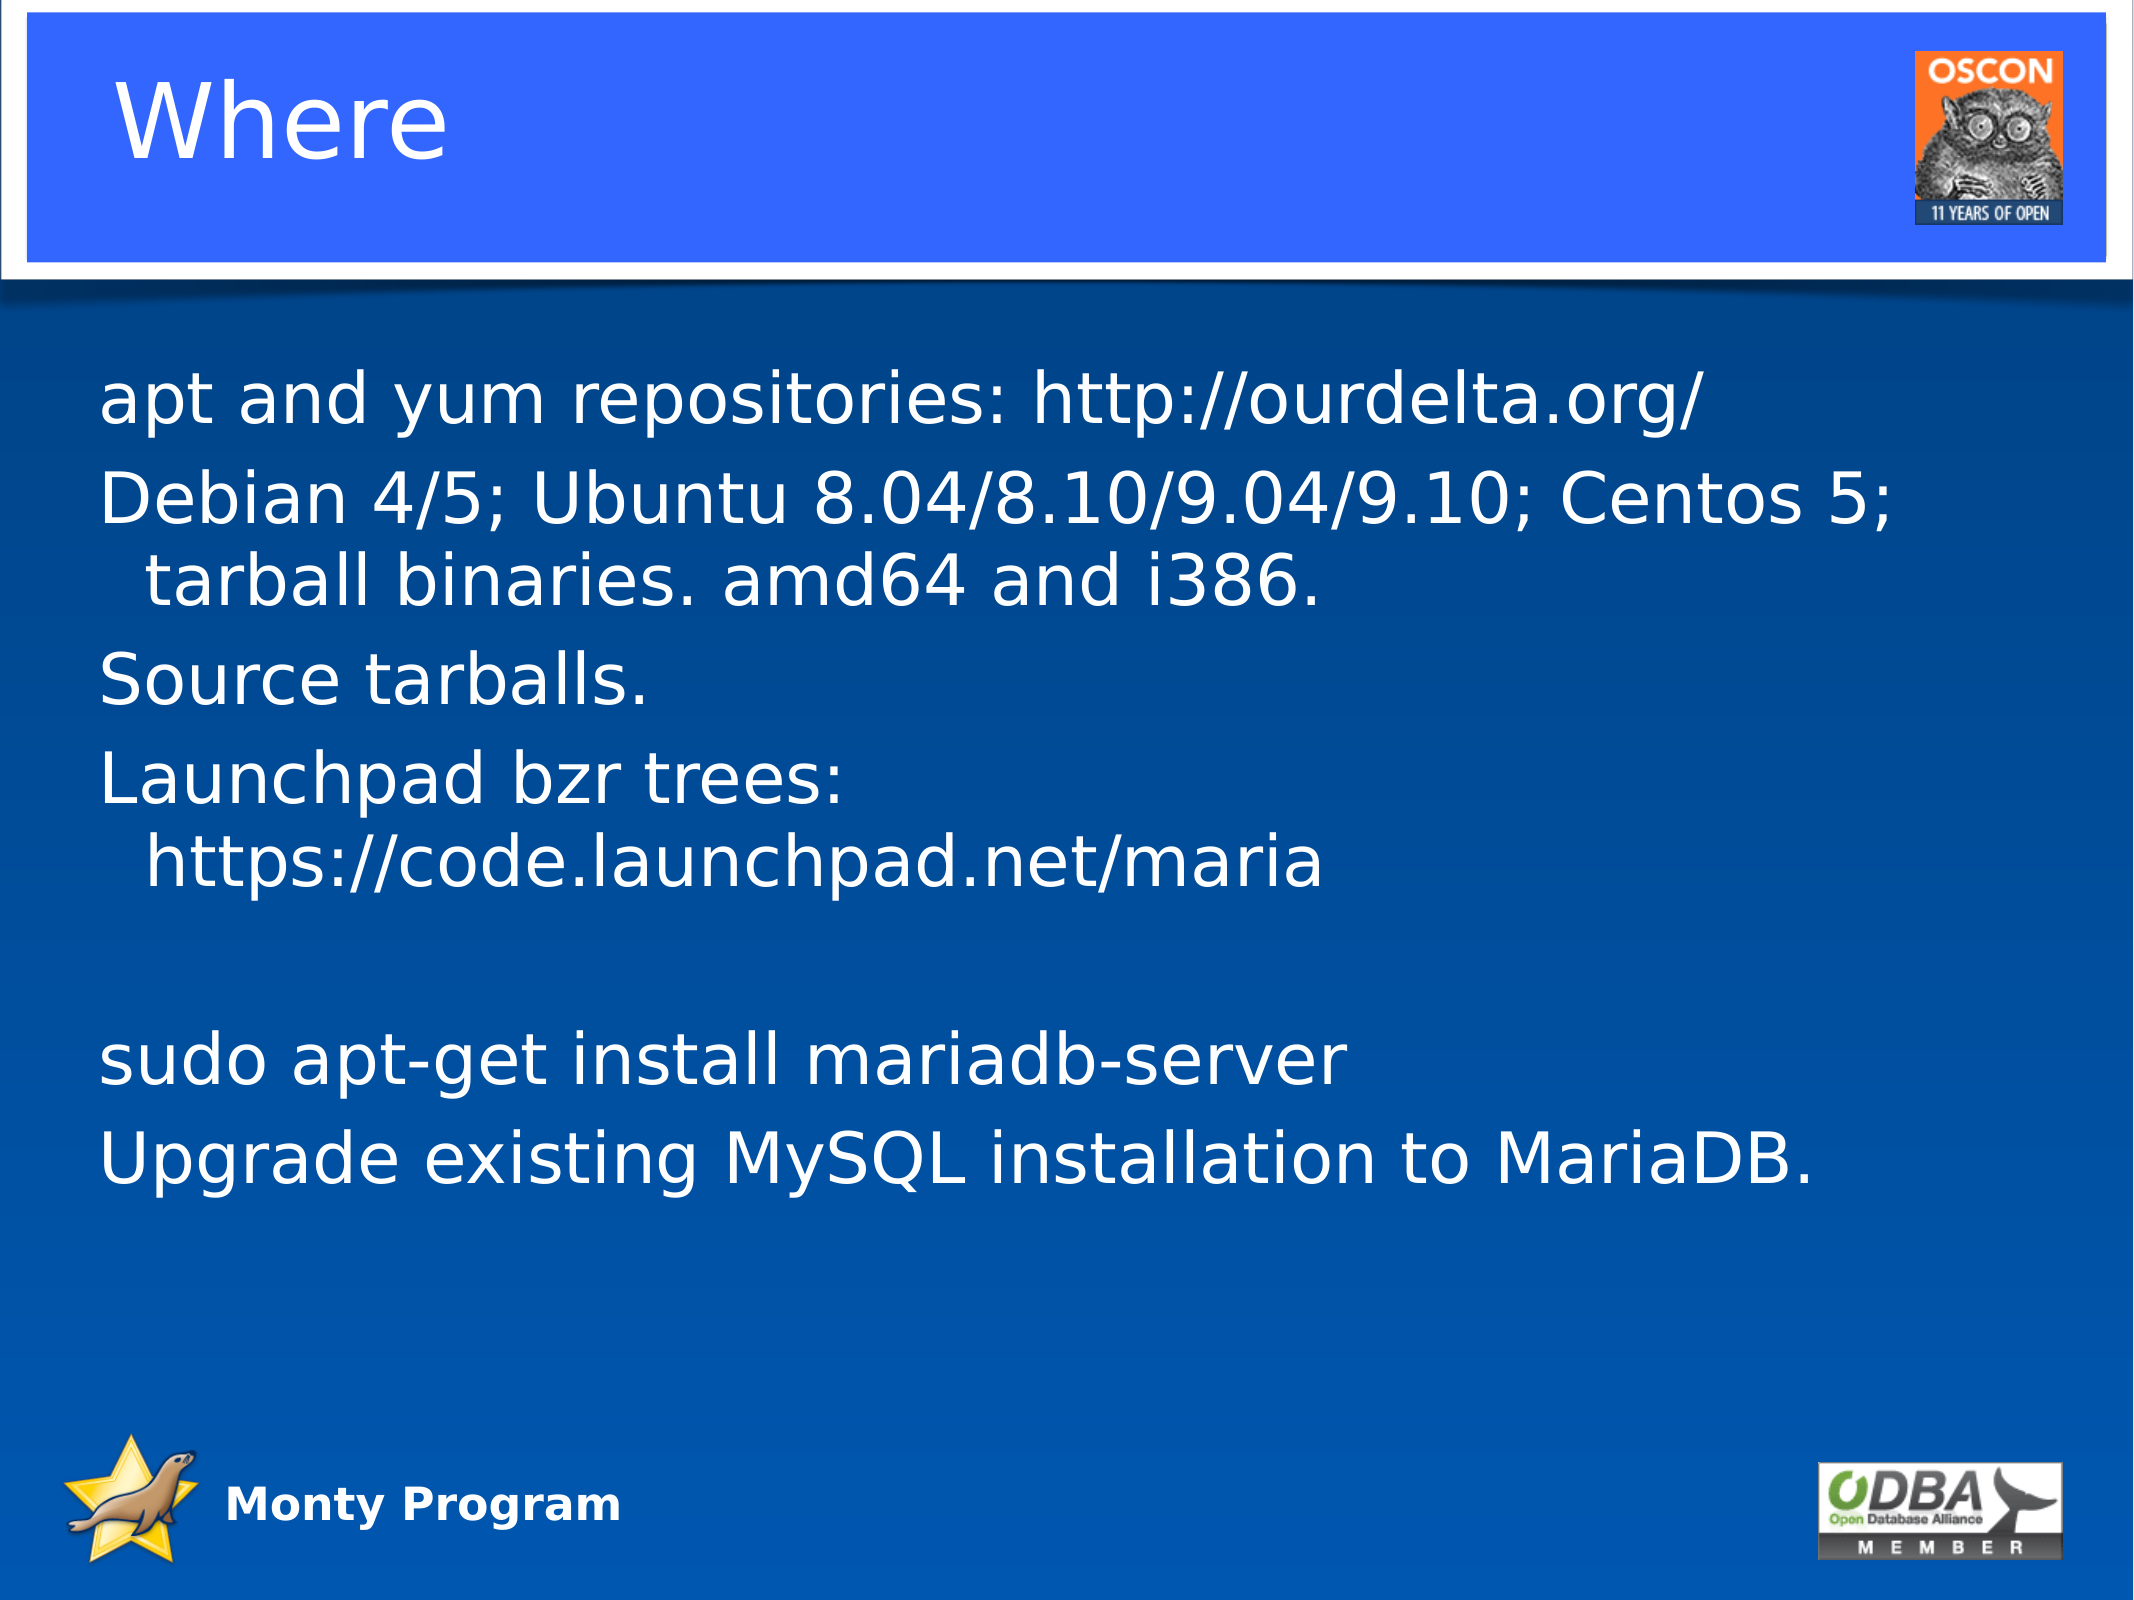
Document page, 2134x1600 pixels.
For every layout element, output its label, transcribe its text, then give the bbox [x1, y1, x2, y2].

picture [0, 0, 2134, 313]
picture [1818, 1462, 2063, 1560]
picture [60, 1428, 203, 1571]
list apt and yum repositories: http://ourdelta.org/ Debian 4/5; Ubuntu 8.04/8.10/9.04/9.10; Centos 5; tarball binaries. amd64 and i386. Source tarballs. Launchpad bzr trees: https://code.launchpad.net/maria sudo apt-get install mariadb-server Upgrade existing MySQL installation to MariaDB. [89, 349, 2053, 1411]
title Where [104, 36, 2067, 210]
